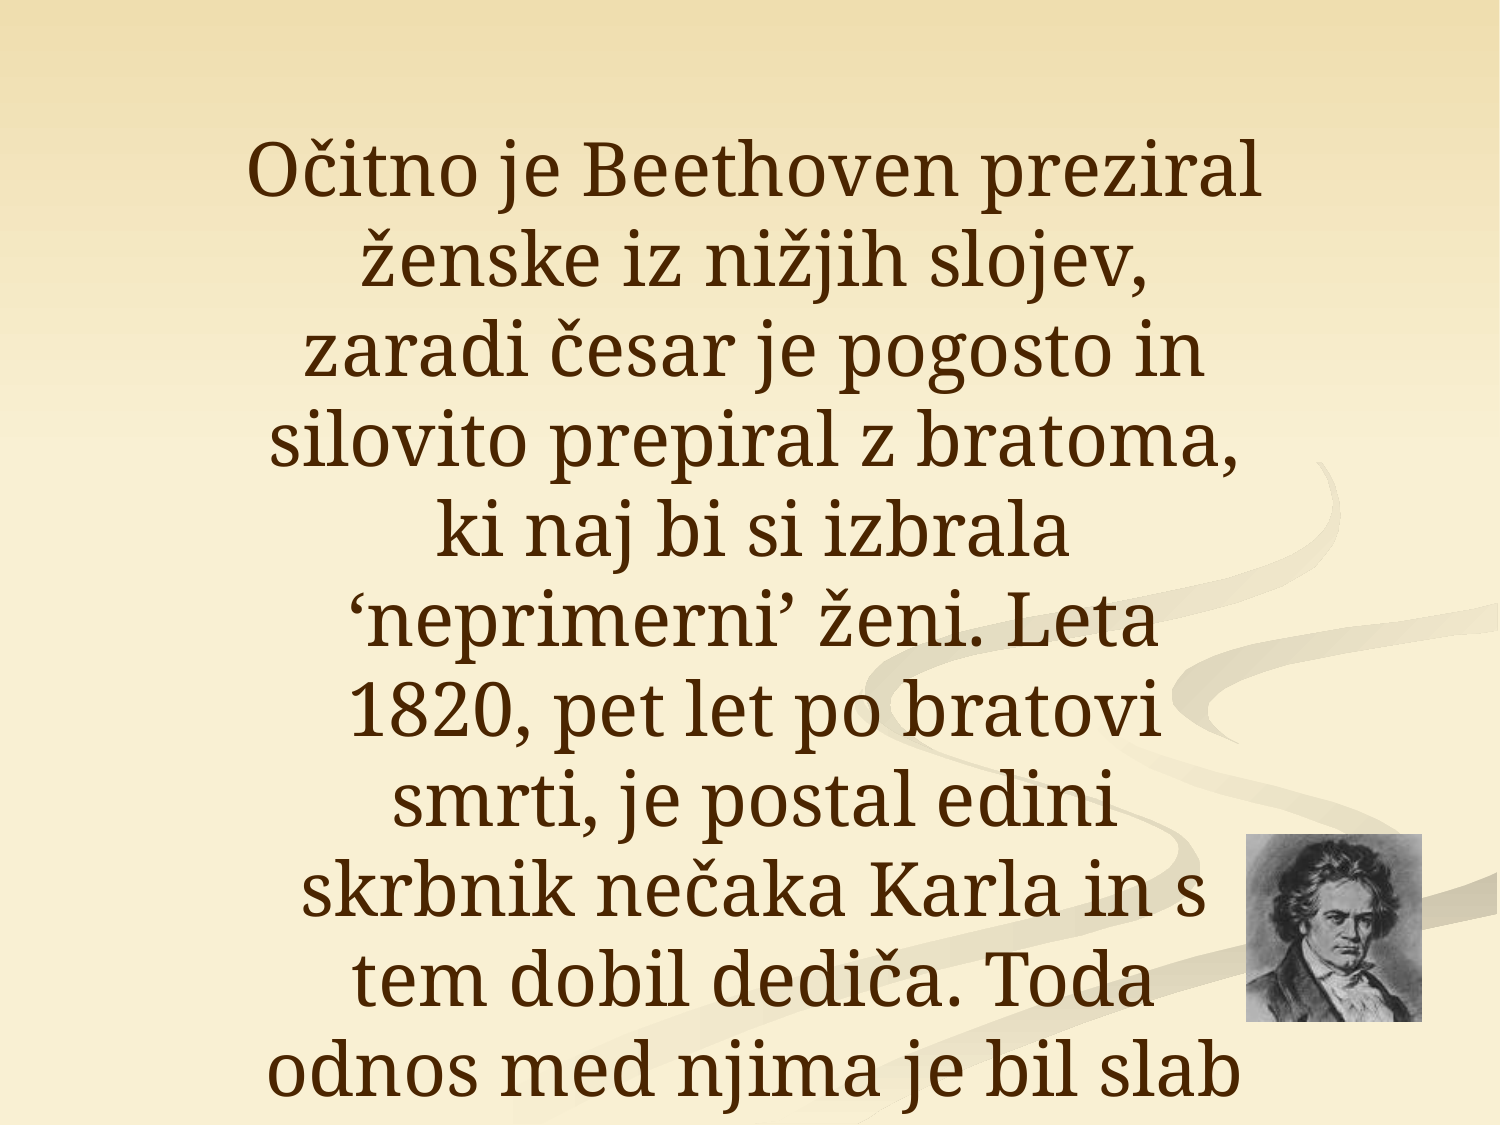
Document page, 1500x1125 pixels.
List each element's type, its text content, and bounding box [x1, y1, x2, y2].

subtitle Očitno je Beethoven preziral ženske iz nižjih slojev, zaradi česar je pogosto in silovito prepiral z bratoma, ki naj bi si izbrala ‘neprimerni’ ženi. Leta 1820, pet let po bratovi smrti, je postal edini skrbnik nečaka Karla in s tem dobil dediča. Toda odnos med njima je bil slab in je težil zadnja leta Beethovnovega življenja. [230, 113, 1281, 890]
picture [1246, 834, 1422, 1022]
